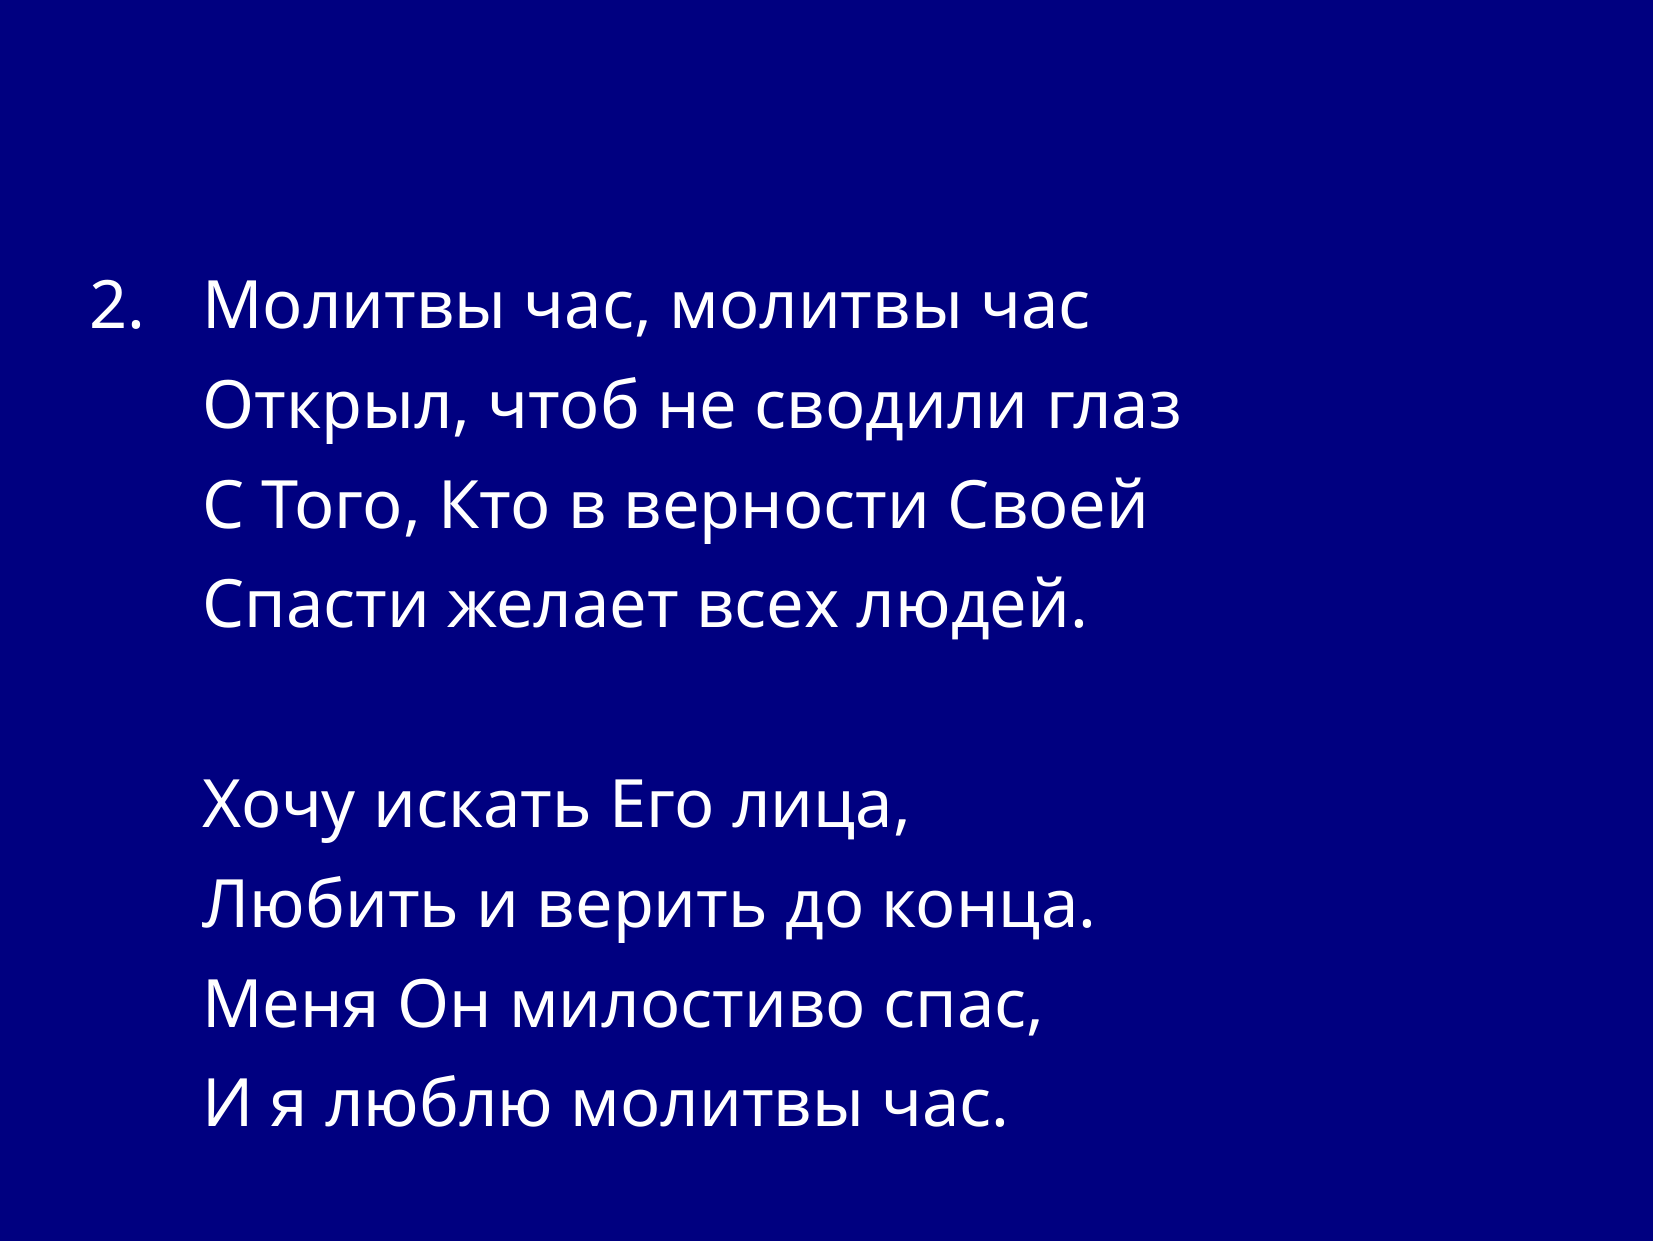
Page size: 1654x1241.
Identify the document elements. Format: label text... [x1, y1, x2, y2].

text_box 2. Молитвы час, молитвы час Открыл, чтоб не сводили глаз С Того, Кто в верности Своей Спасти желает всех людей. Хочу искать Его лица, Любить и верить до конца. Меня Он милостиво спас, И я люблю молитвы час. [75, 150, 1576, 1163]
